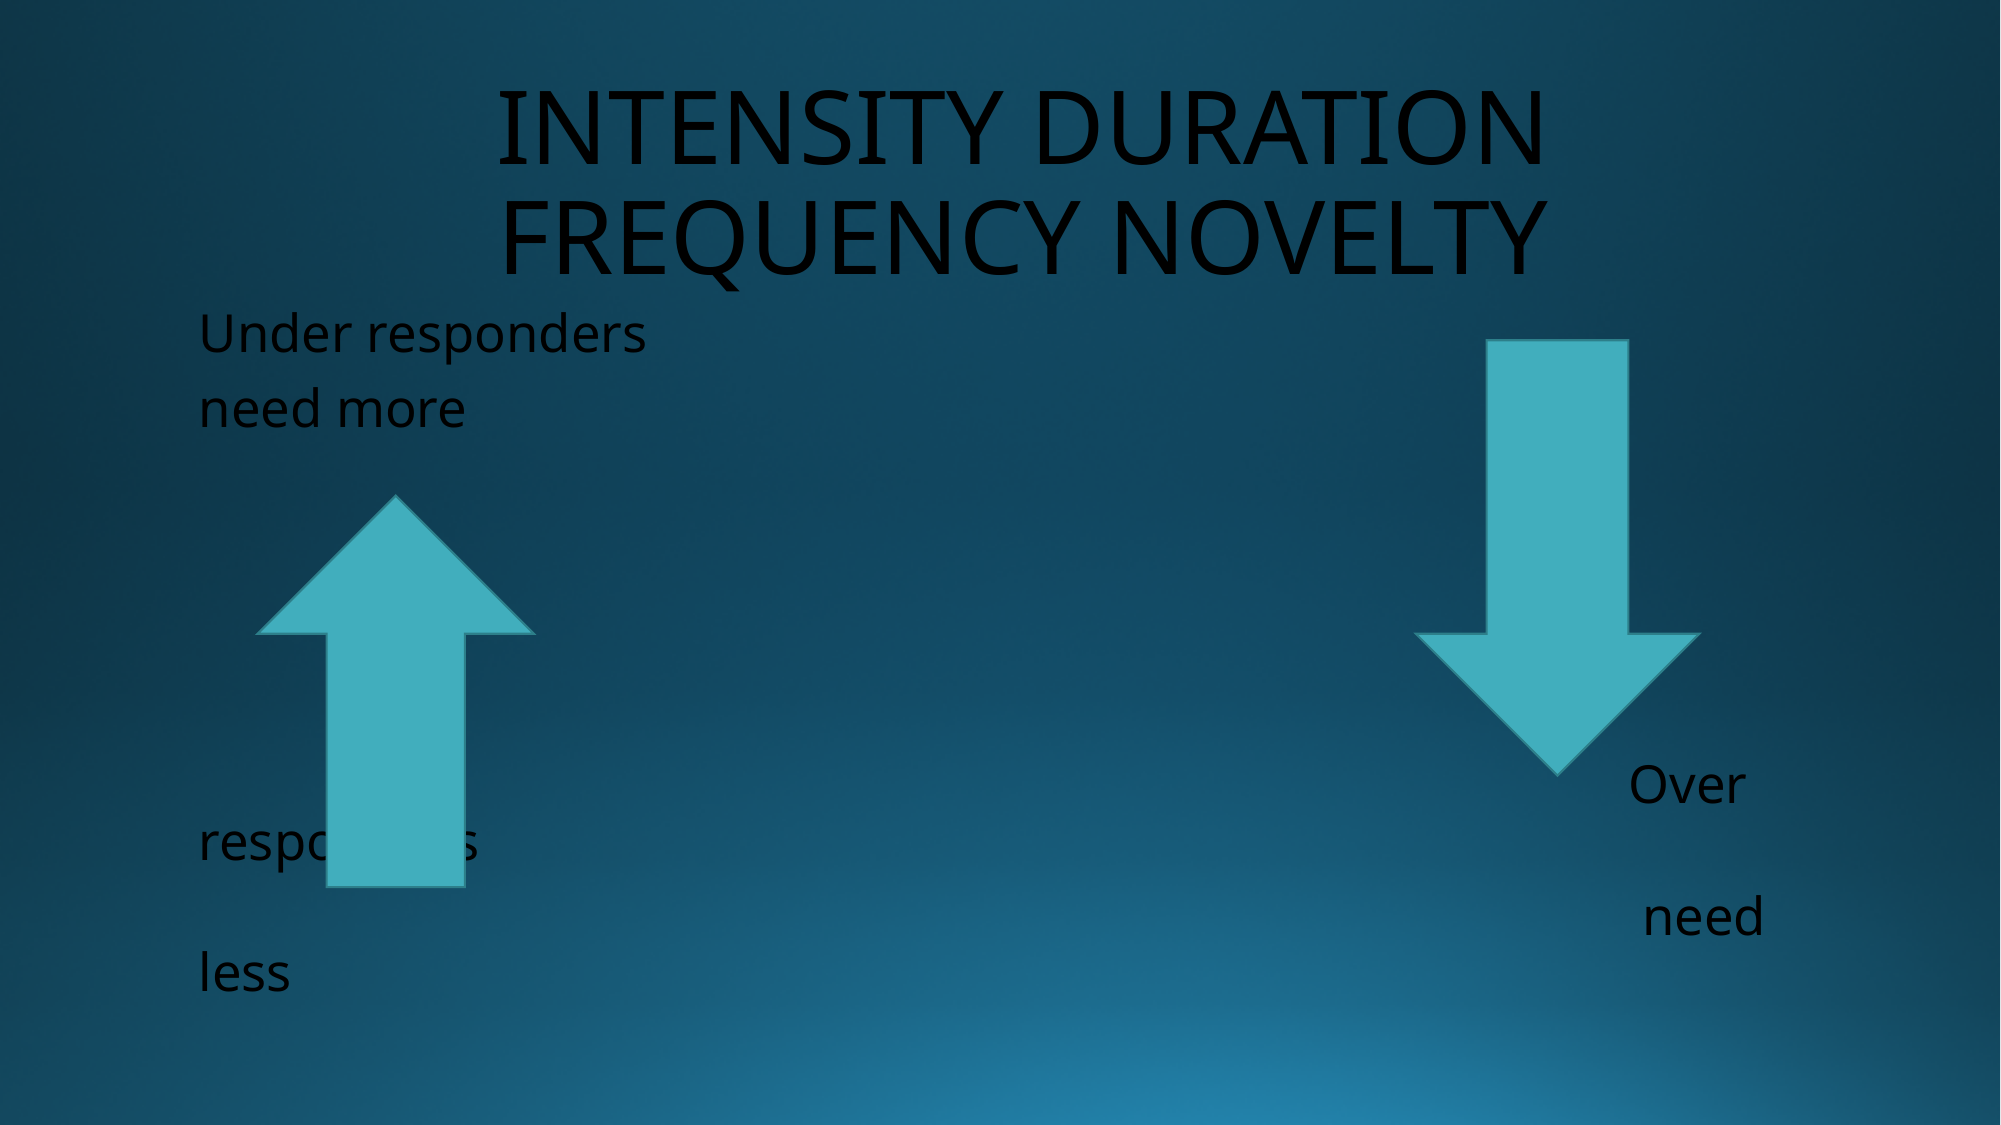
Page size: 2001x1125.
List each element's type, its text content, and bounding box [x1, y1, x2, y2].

text_box [1415, 340, 1700, 776]
title INTENSITY DURATION FREQUENCY NOVELTY [395, 69, 1651, 287]
text_box [257, 495, 534, 888]
list Under responders need more Over responders need less [183, 299, 1863, 1014]
